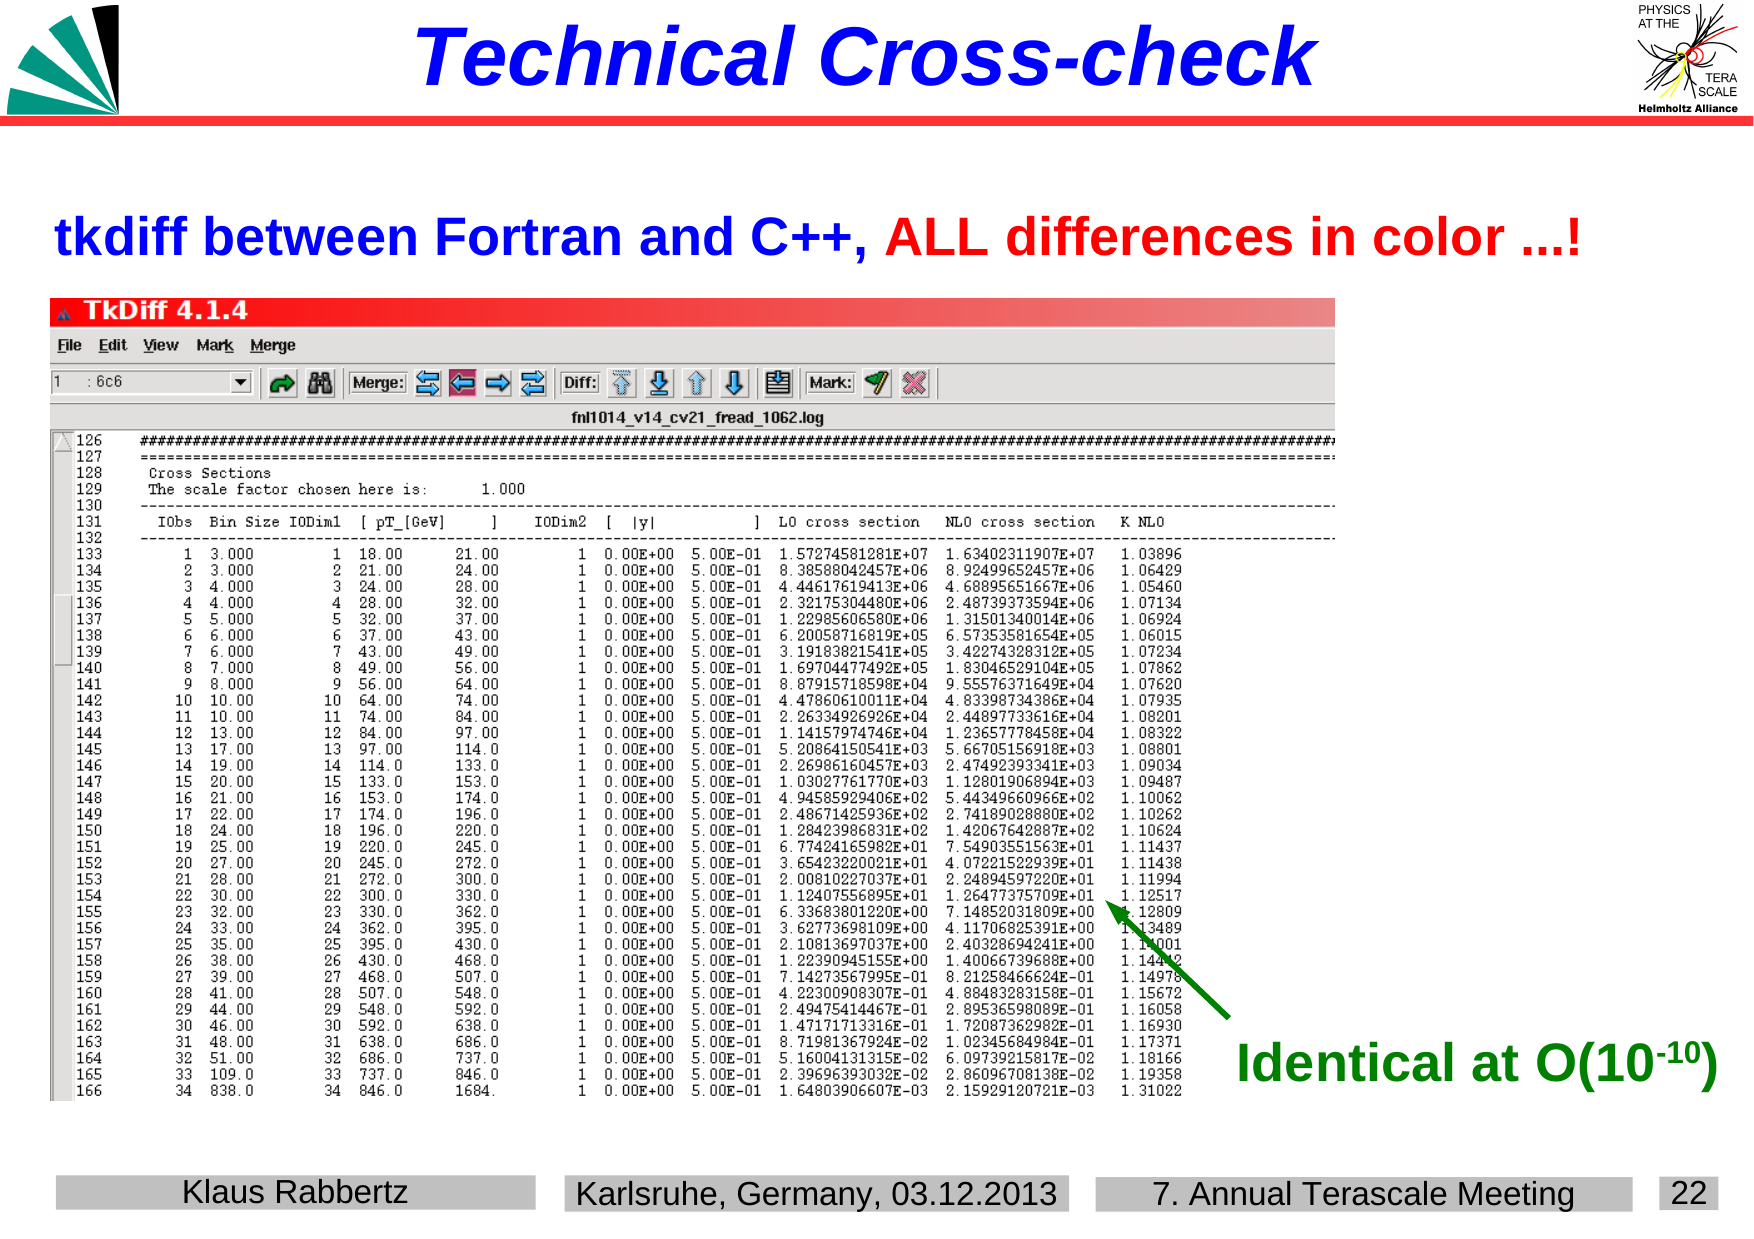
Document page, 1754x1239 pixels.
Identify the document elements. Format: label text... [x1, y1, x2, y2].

title Technical Cross-check [123, 0, 1606, 114]
picture [1631, 1, 1745, 115]
text_box Identical at O(10-10) [1225, 1026, 1732, 1100]
text_box tkdiff between Fortran and C++, ALL differences in color ...! [43, 200, 1597, 274]
picture [7, 5, 119, 116]
picture [50, 298, 1335, 1101]
